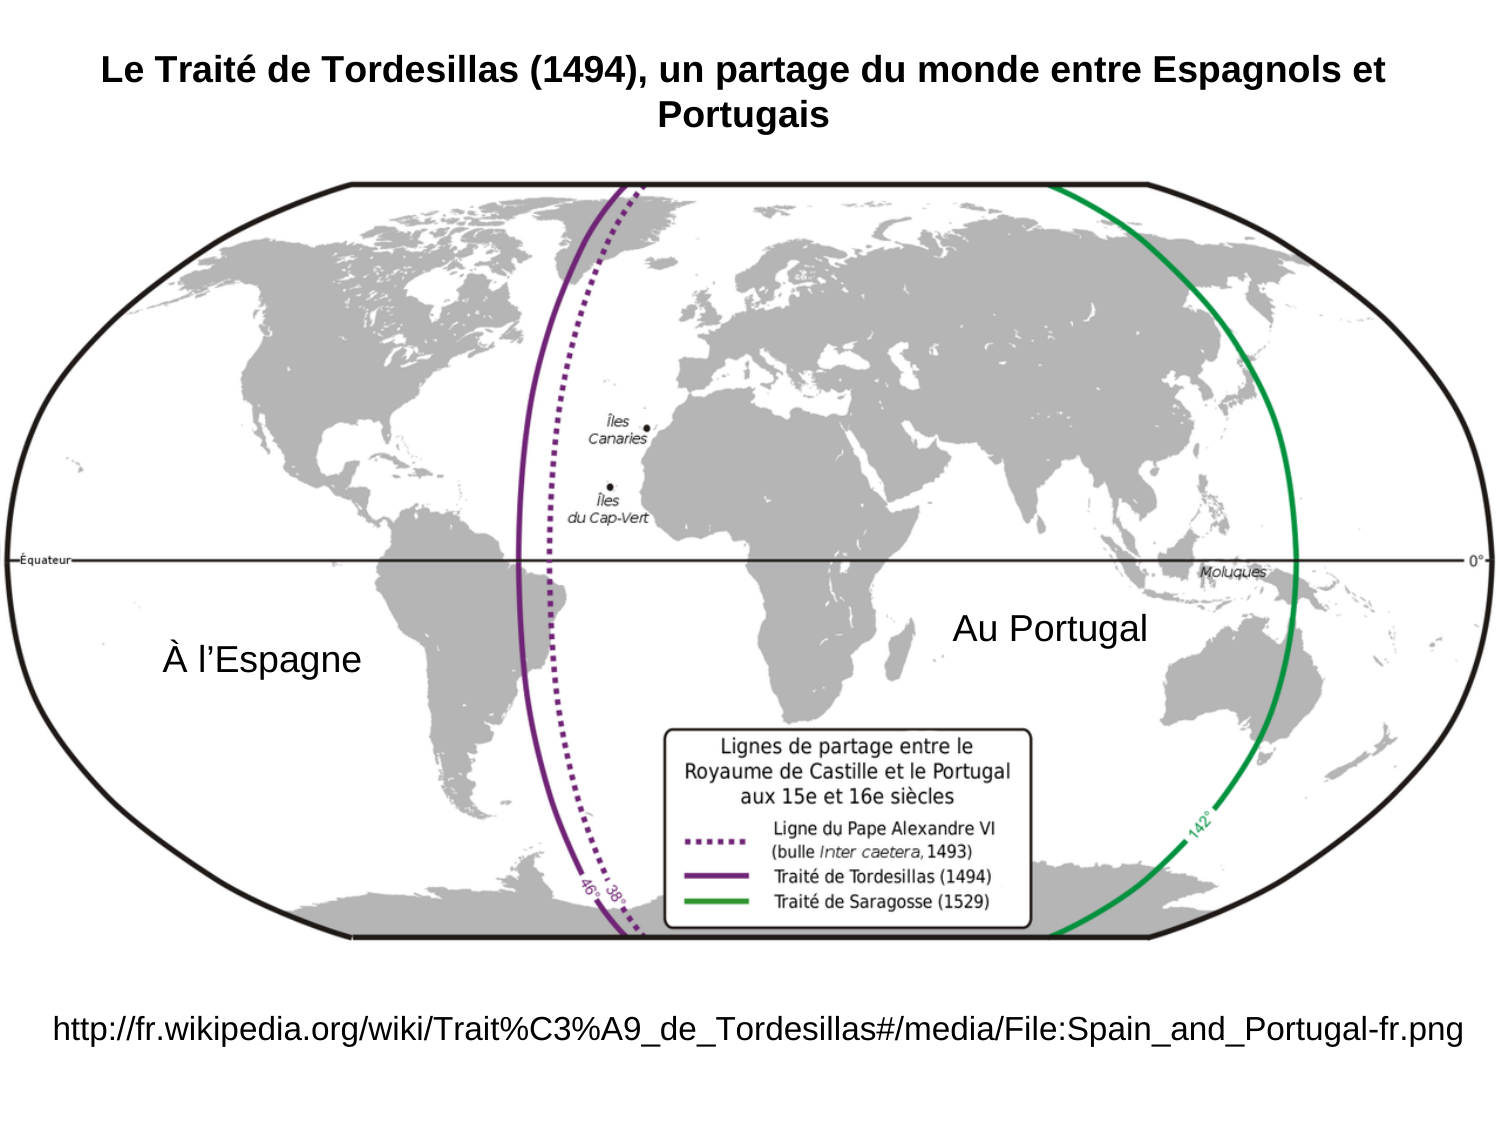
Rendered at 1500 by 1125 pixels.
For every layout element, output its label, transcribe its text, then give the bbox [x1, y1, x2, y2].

text_box http://fr.wikipedia.org/wiki/Trait%C3%A9_de_Tordesillas#/media/File:Spain_and_Portugal-fr.png [37, 999, 1482, 1056]
picture [0, 174, 1500, 947]
text_box Le Traité de Tordesillas (1494), un partage du monde entre Espagnols et Portugais [37, 37, 1450, 143]
text_box Au Portugal [937, 596, 1164, 657]
text_box À l’Espagne [147, 627, 378, 688]
